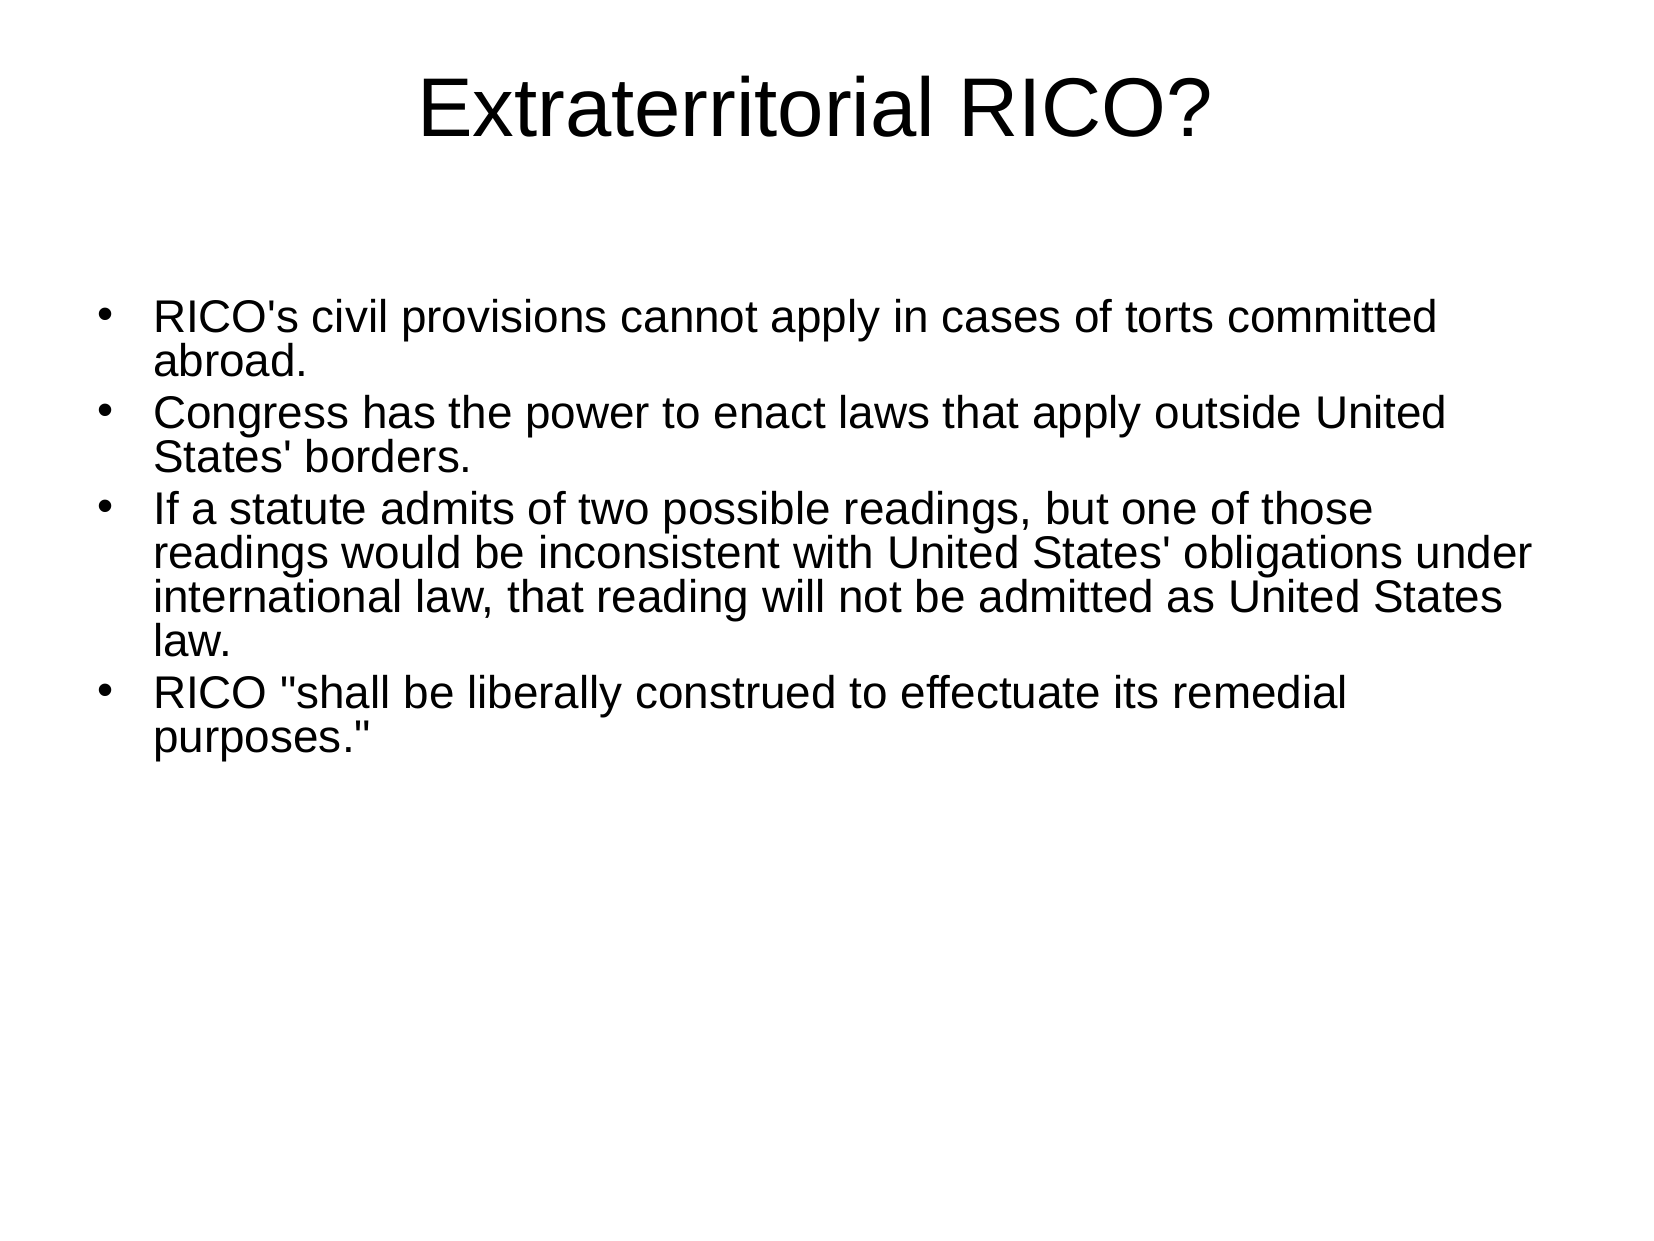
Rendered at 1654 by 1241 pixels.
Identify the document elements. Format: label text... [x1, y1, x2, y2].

title Extraterritorial RICO? [82, 49, 1571, 257]
list RICO's civil provisions cannot apply in cases of torts committed abroad. Congress has the power to enact laws that apply outside United States' borders. If a statute admits of two possible readings, but one of those readings would be inconsistent with United States' obligations under international law, that reading will not be admitted as United States law. RICO "shall be liberally construed to effectuate its remedial purposes." [82, 289, 1571, 1108]
